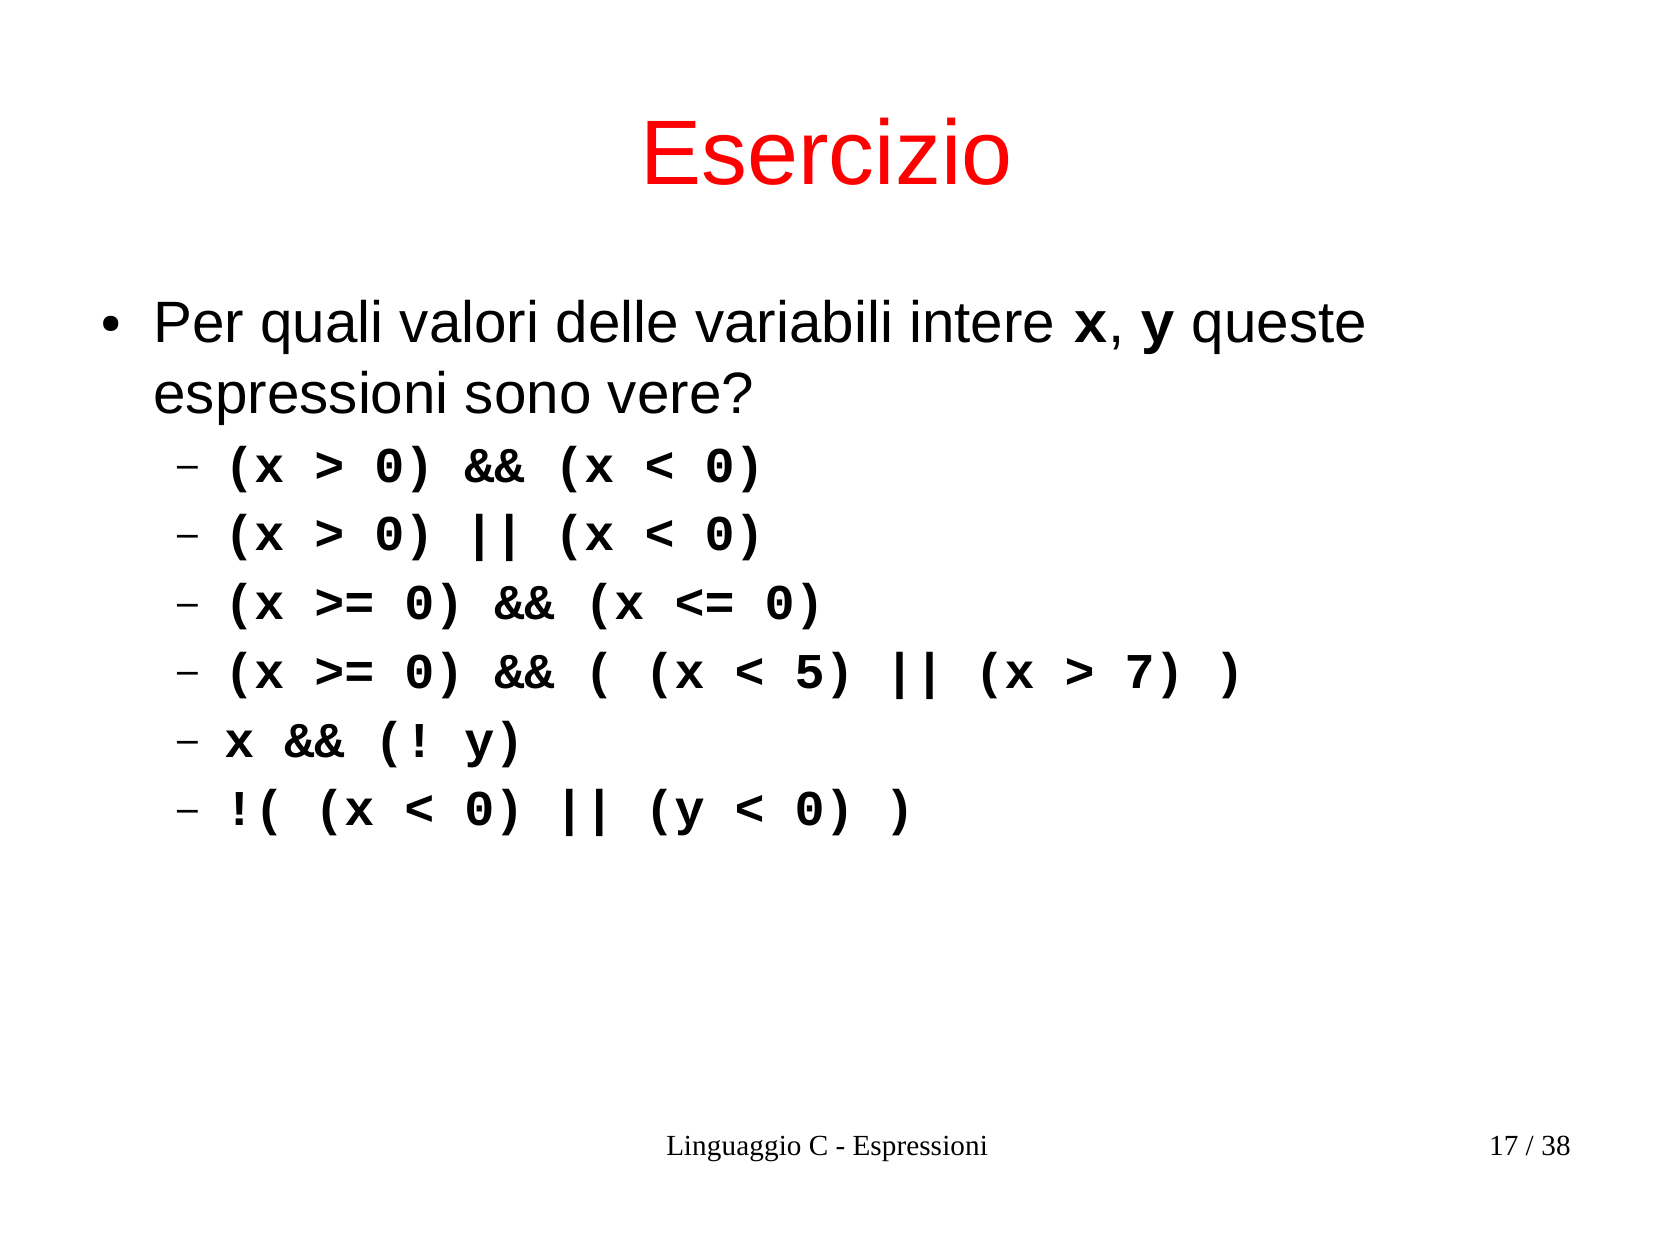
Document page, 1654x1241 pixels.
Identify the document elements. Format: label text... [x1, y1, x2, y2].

list Per quali valori delle variabili intere x, y queste espressioni sono vere? (x > 0) && (x < 0) (x > 0) || (x < 0) (x >= 0) && (x <= 0) (x >= 0) && ( (x < 5) || (x > 7) ) x && (! y) !( (x < 0) || (y < 0) ) [82, 290, 1571, 1109]
title Esercizio [82, 49, 1571, 257]
